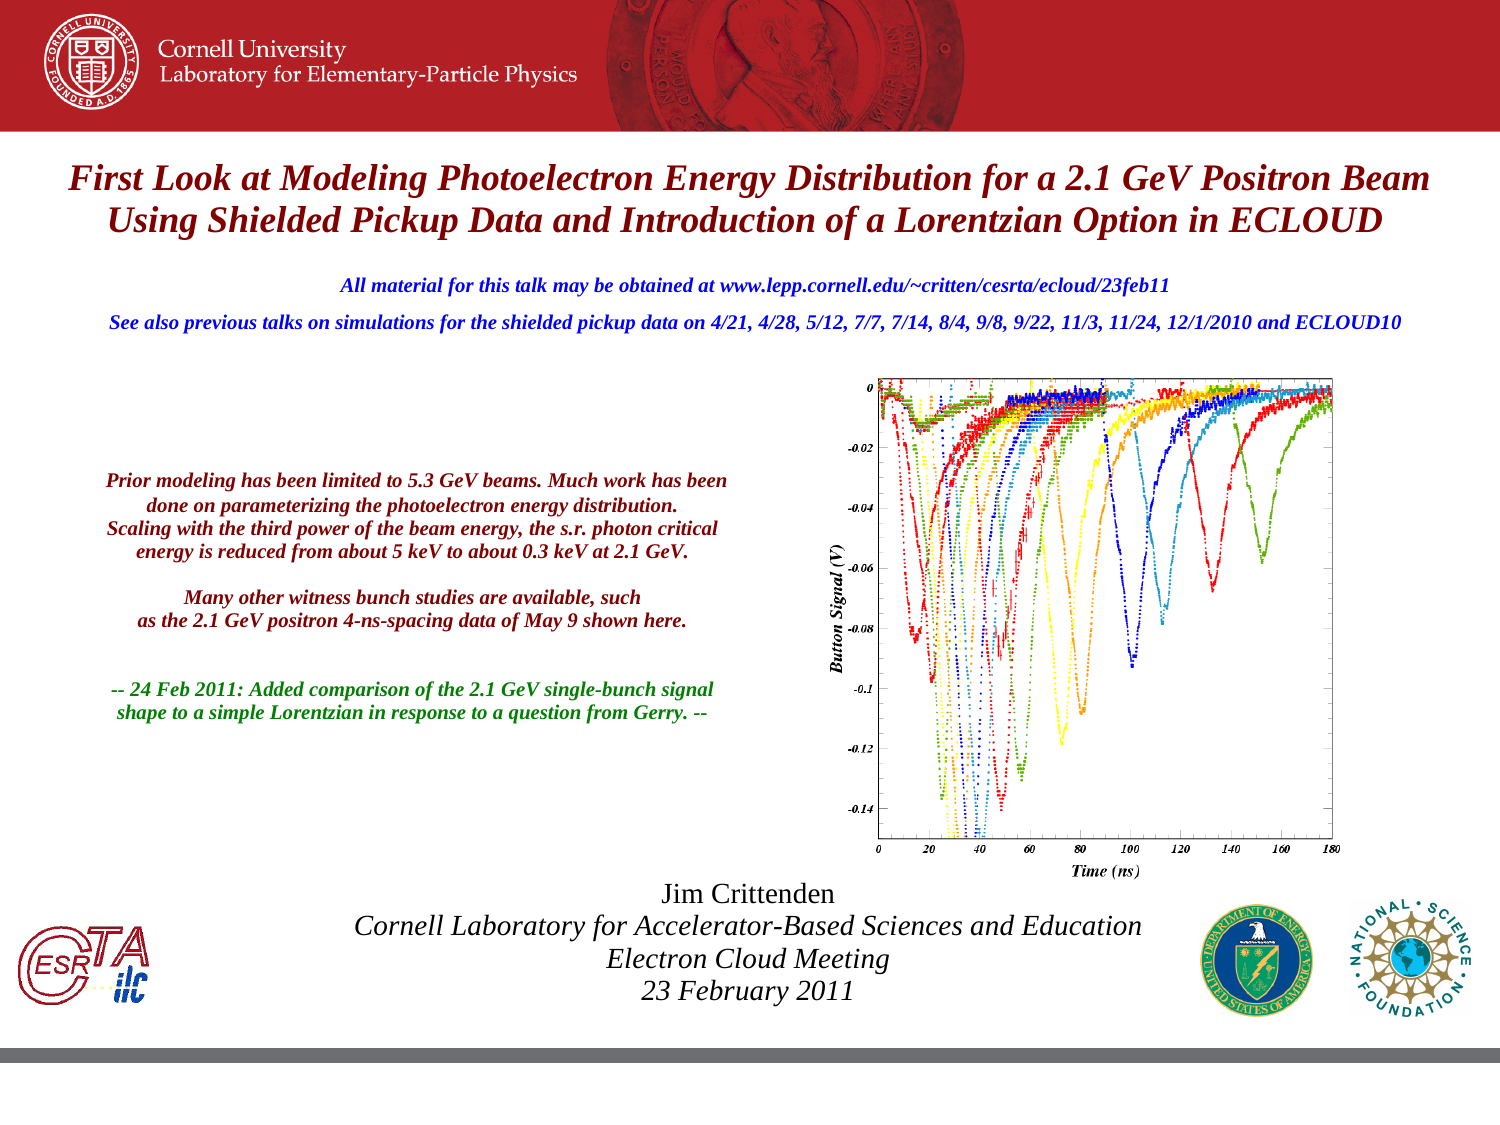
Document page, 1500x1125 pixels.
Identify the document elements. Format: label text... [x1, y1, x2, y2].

picture [8, 899, 151, 1036]
picture [825, 374, 1351, 887]
subtitle Jim Crittenden Cornell Laboratory for Accelerator-Based Sciences and Education Electron Cloud Meeting 23 February 2011 [298, 870, 1199, 1061]
picture [1350, 899, 1471, 1017]
picture [0, 0, 1500, 132]
picture [1200, 904, 1313, 1017]
text_box Prior modeling has been limited to 5.3 GeV beams. Much work has been done on parameterizing the photoelectron energy distribution. Scaling with the third power of the beam energy, the s.r. photon critical energy is reduced from about 5 keV to about 0.3 keV at 2.1 GeV. Many other witness bunch studies are available, such as the 2.1 GeV positron 4-ns-spacing data of May 9 shown here. -- 24 Feb 2011: Added comparison of the 2.1 GeV single-bunch signal shape to a simple Lorentzian in response to a question from Gerry. -- [75, 449, 751, 863]
text_box All material for this talk may be obtained at www.lepp.cornell.edu/~critten/cesrta/ecloud/23feb11 See also previous talks on simulations for the shielded pickup data on 4/21, 4/28, 5/12, 7/7, 7/14, 8/4, 9/8, 9/22, 11/3, 11/24, 12/1/2010 and ECLOUD10 [74, 263, 1429, 413]
title First Look at Modeling Photoelectron Energy Distribution for a 2.1 GeV Positron Beam Using Shielded Pickup Data and Introduction of a Lorentzian Option in ECLOUD [30, 135, 1471, 263]
